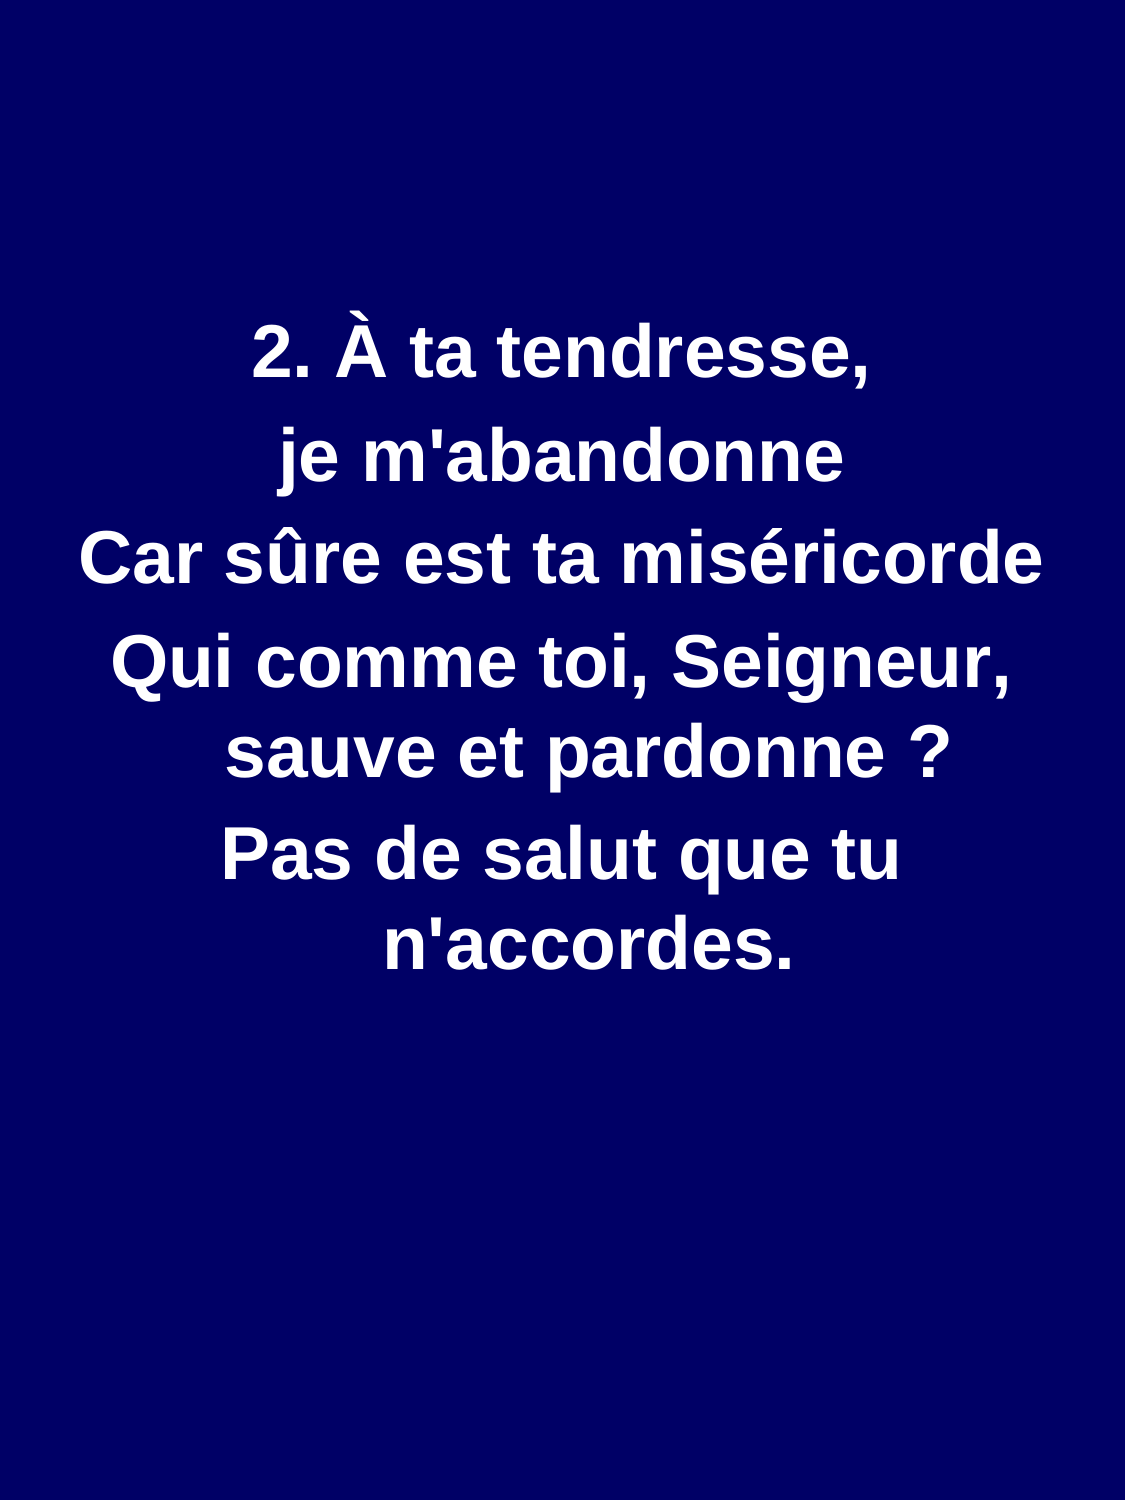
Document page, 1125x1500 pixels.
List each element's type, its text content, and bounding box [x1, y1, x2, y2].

text_box 2. À ta tendresse, je m'abandonne Car sûre est ta miséricorde Qui comme toi, Seigneur, sauve et pardonne ? Pas de salut que tu n'accordes. [23, 295, 1099, 1500]
